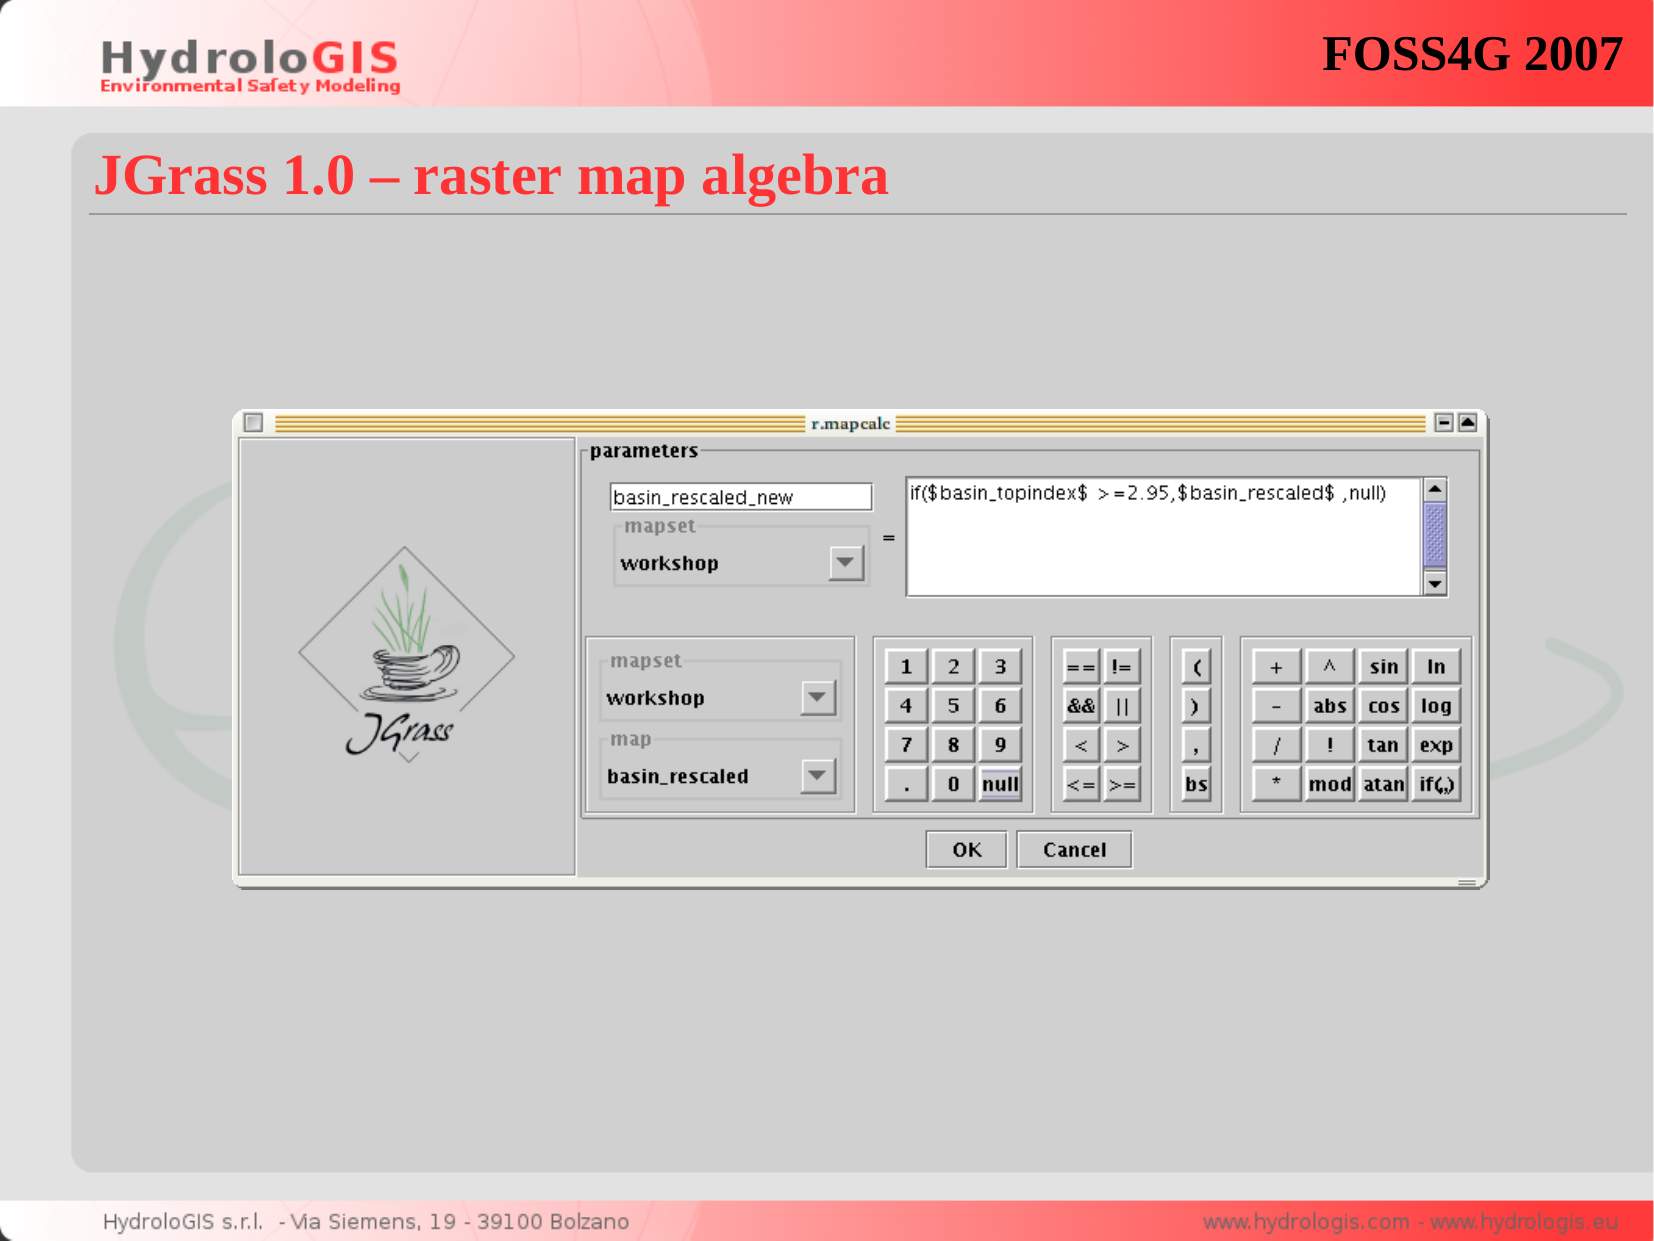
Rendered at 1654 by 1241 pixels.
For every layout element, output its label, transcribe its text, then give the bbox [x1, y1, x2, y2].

title JGrass 1.0 – raster map algebra [93, 135, 1600, 215]
picture [0, 0, 1654, 1241]
